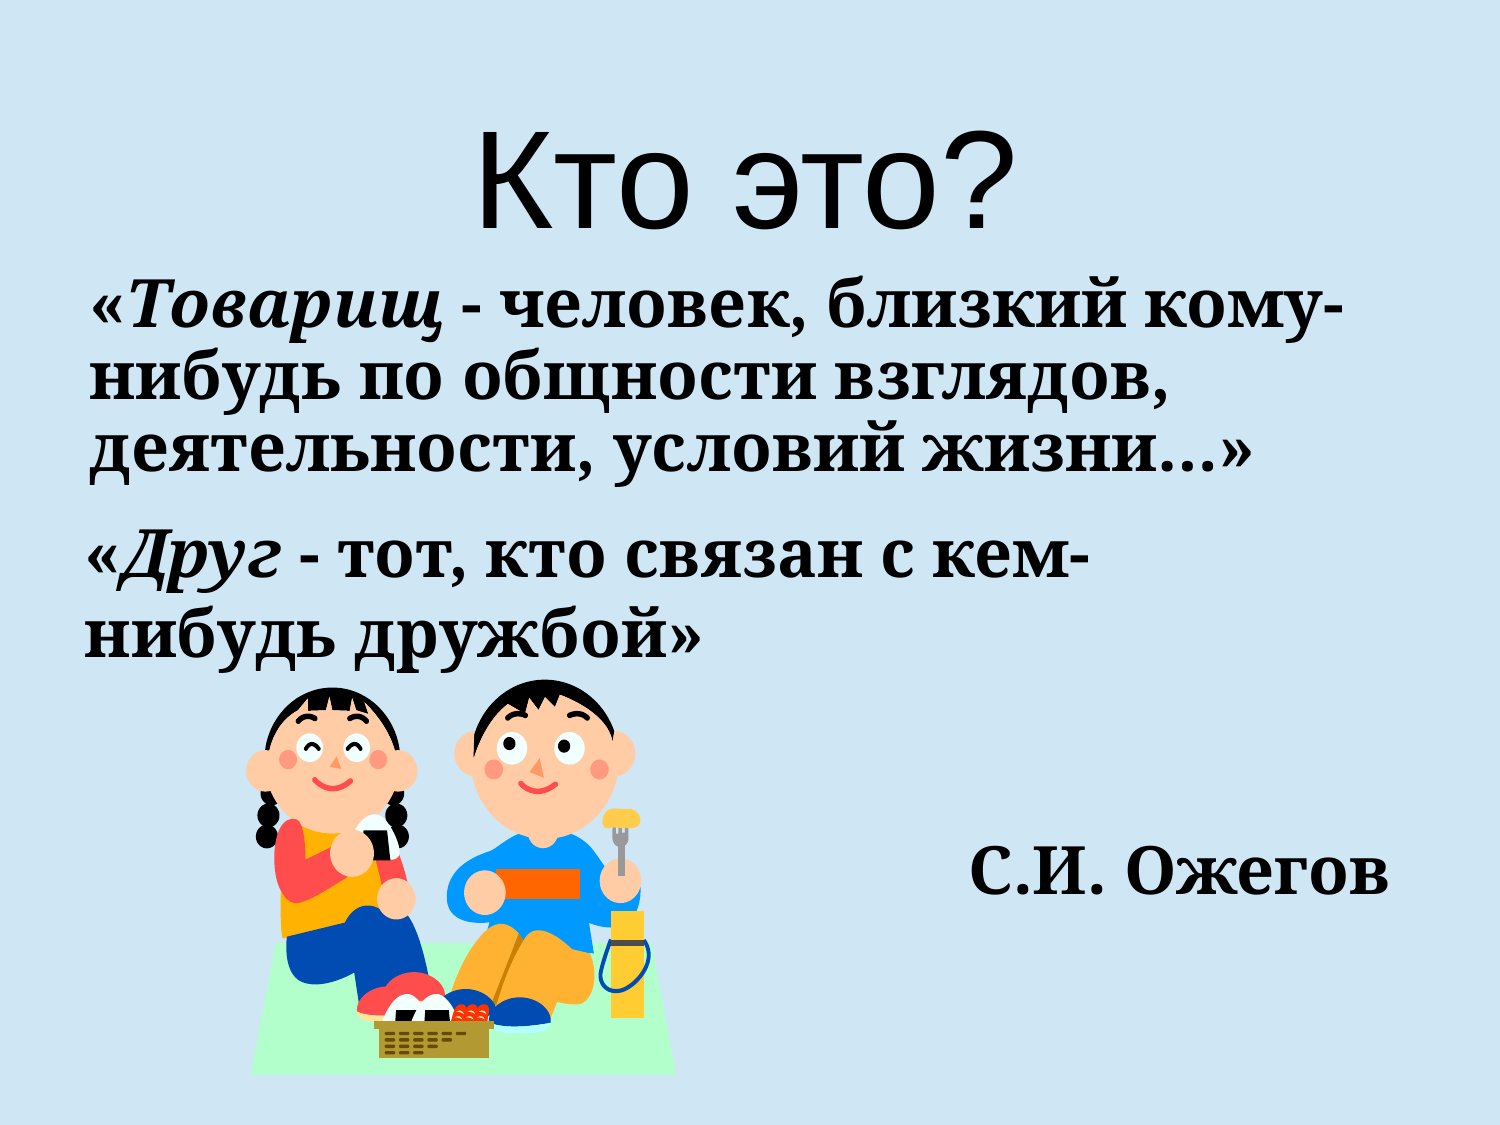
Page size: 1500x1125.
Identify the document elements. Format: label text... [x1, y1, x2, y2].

list «Товарищ - человек, близкий кому-нибудь по общности взглядов, деятельности, условий жизни…» [75, 262, 1425, 516]
picture [246, 679, 677, 1075]
text_box С.И. Ожегов [738, 820, 1407, 916]
title Кто это? [70, 82, 1421, 270]
text_box «Друг - тот, кто связан с кем-нибудь дружбой» [70, 503, 1231, 679]
